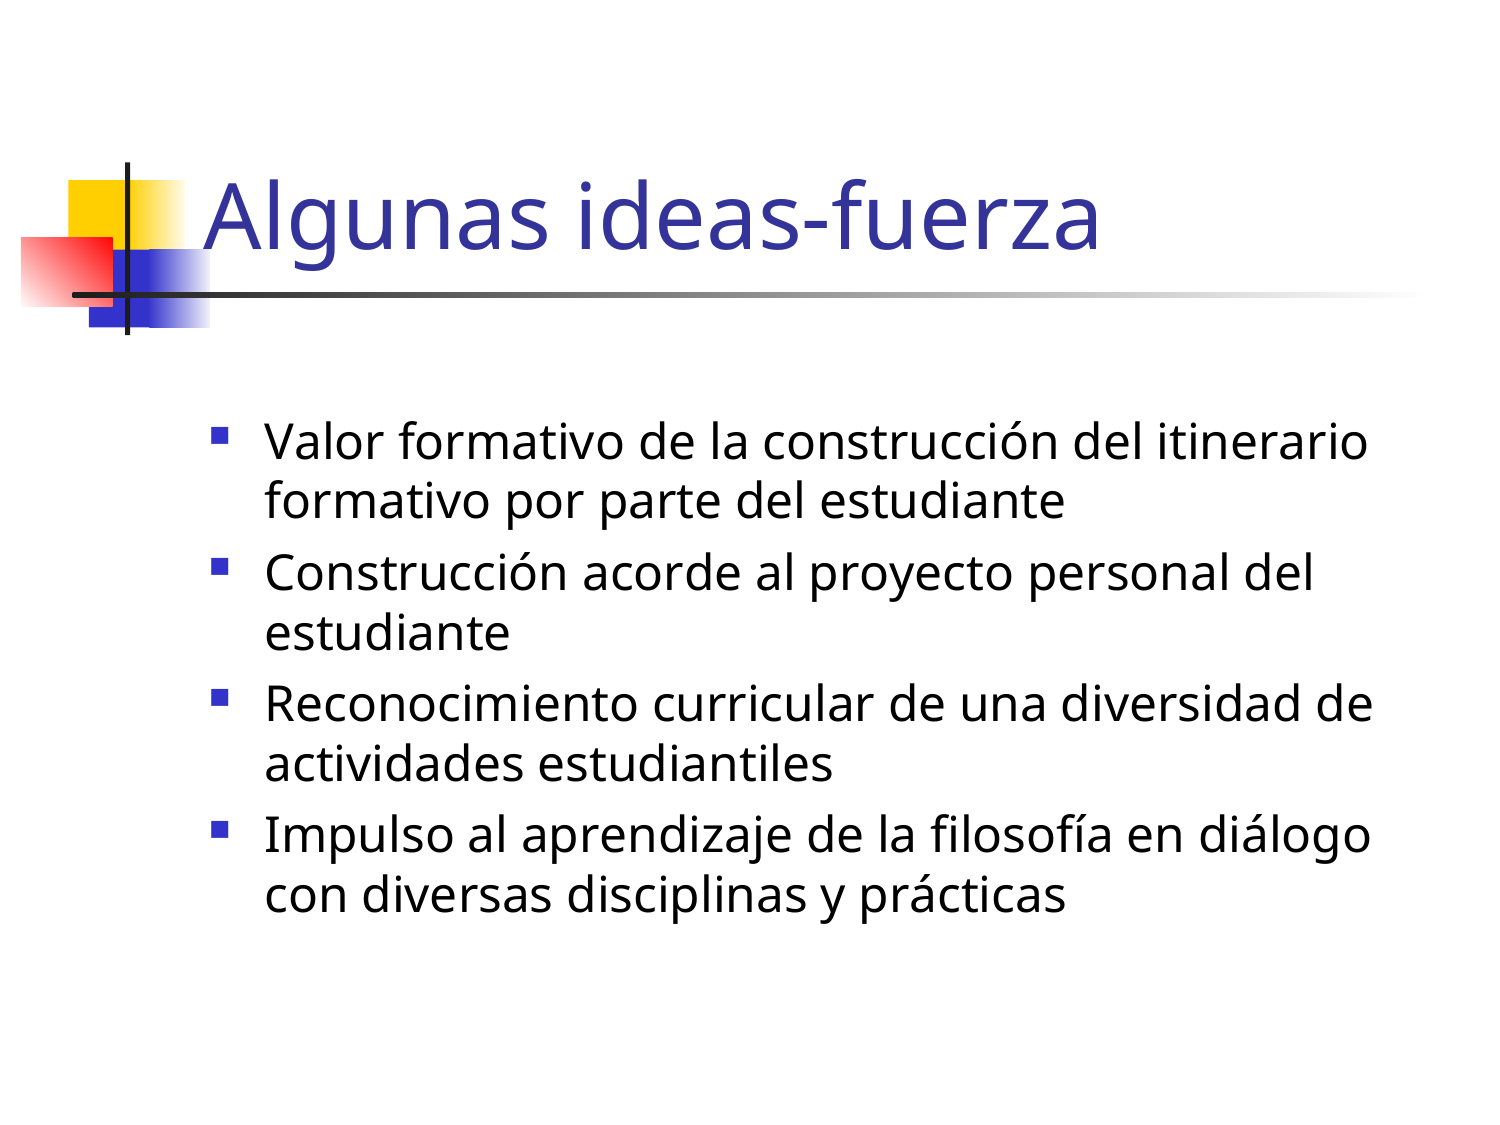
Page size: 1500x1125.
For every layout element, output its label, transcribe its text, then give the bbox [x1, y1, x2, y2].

title Algunas ideas-fuerza [188, 35, 1468, 276]
list Valor formativo de la construcción del itinerario formativo por parte del estudiante Construcción acorde al proyecto personal del estudiante Reconocimiento curricular de una diversidad de actividades estudiantiles Impulso al aprendizaje de la filosofía en diálogo con diversas disciplinas y prácticas [193, 331, 1469, 1007]
